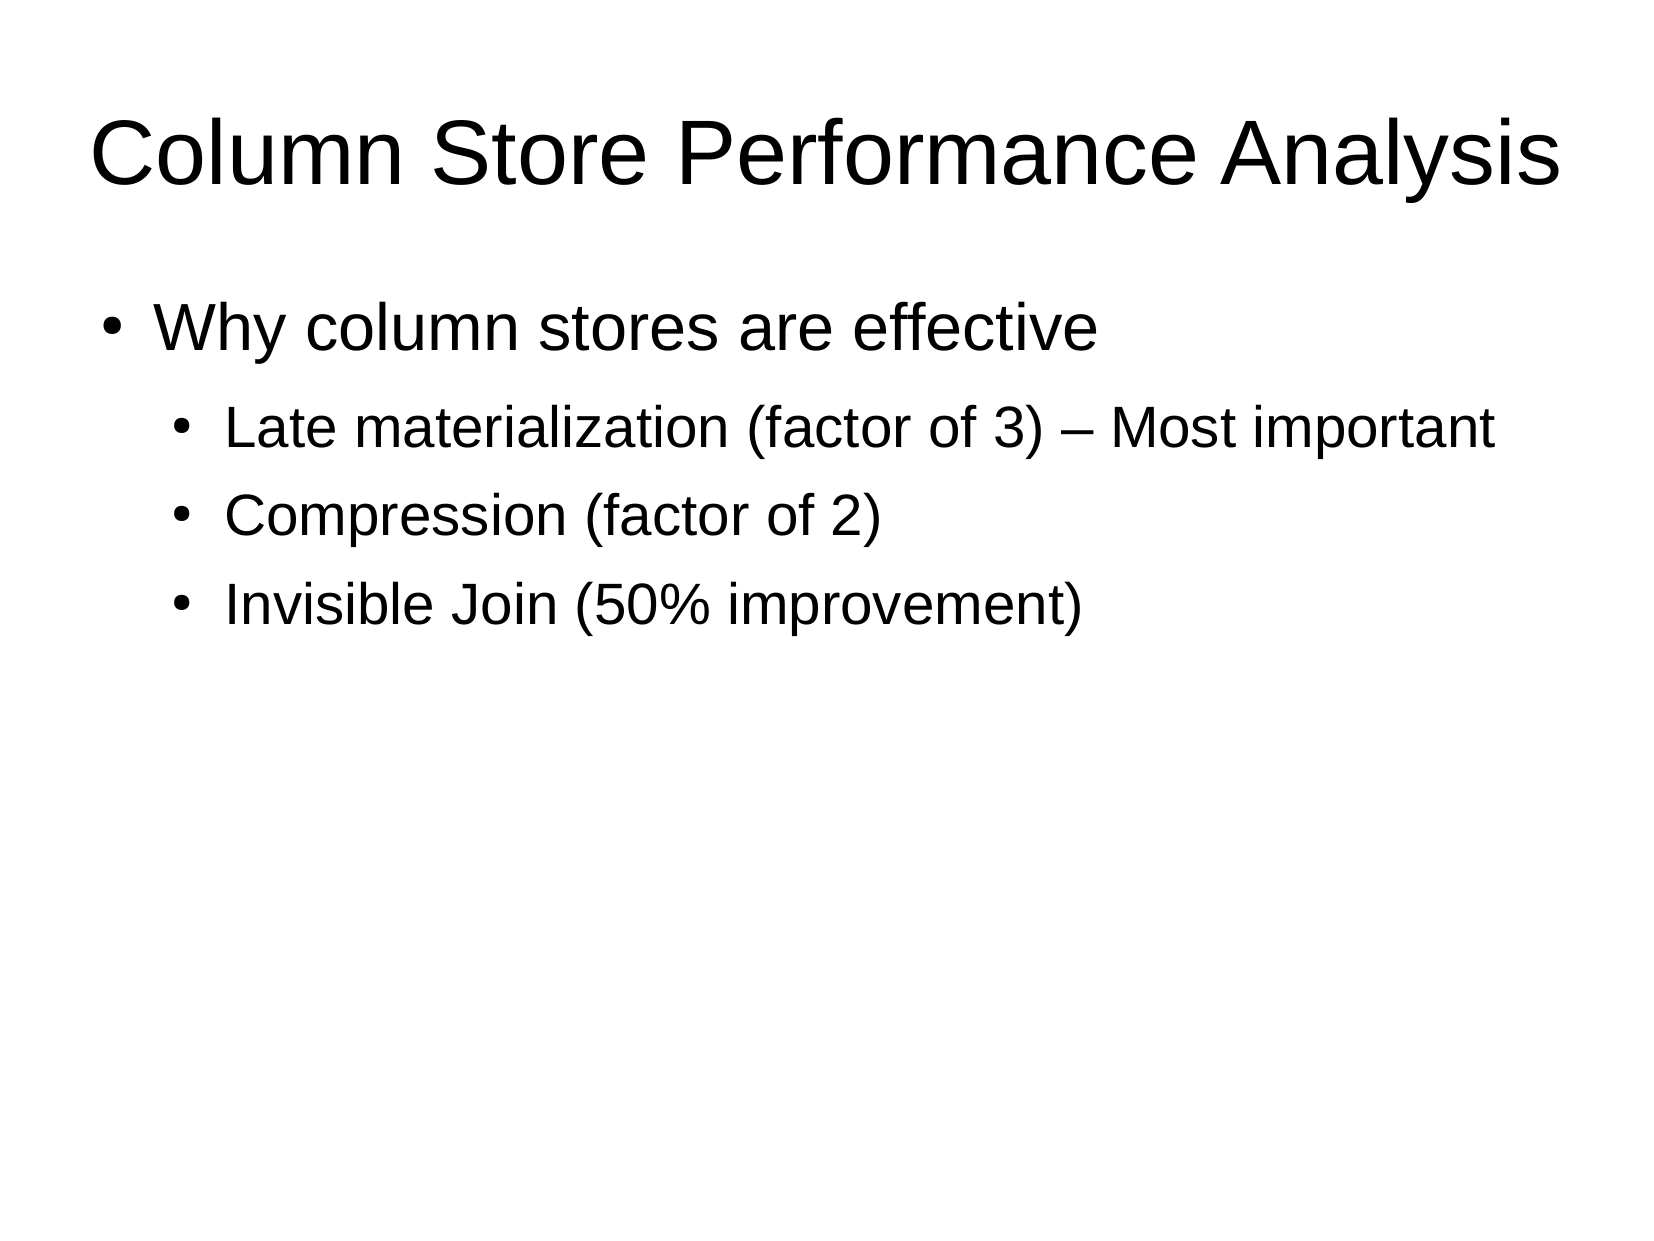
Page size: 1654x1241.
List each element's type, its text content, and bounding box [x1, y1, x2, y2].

list Why column stores are effective Late materialization (factor of 3) – Most important Compression (factor of 2) Invisible Join (50% improvement) [82, 290, 1571, 1109]
title Column Store Performance Analysis [82, 56, 1571, 250]
